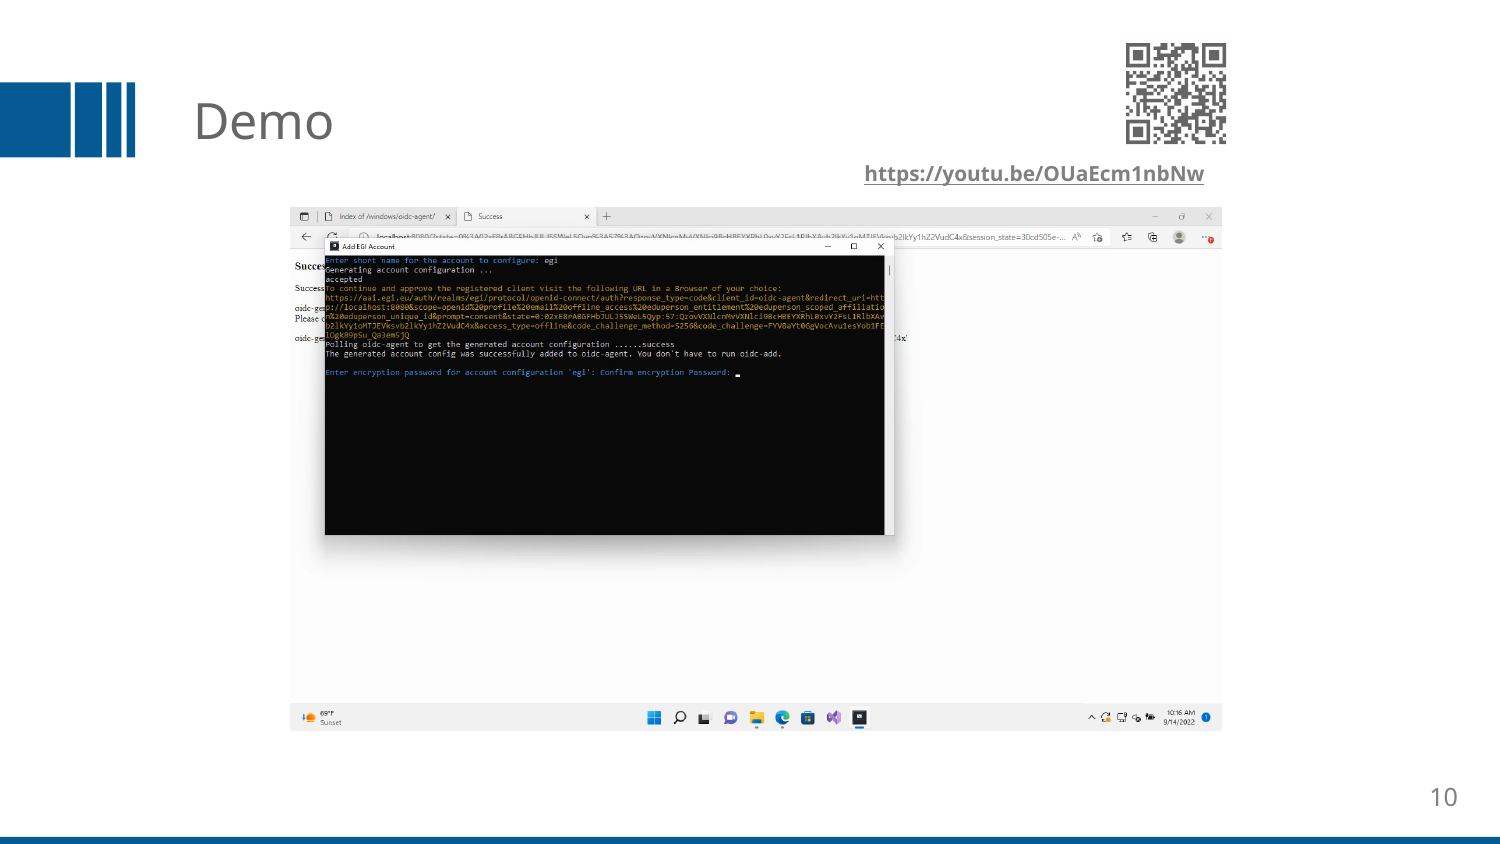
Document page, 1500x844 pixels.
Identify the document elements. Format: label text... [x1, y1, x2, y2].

text_box [289, 207, 1223, 732]
title Demo [193, 76, 1313, 164]
picture [1119, 36, 1233, 151]
text_box https://youtu.be/OUaEcm1nbNw [849, 152, 1237, 188]
